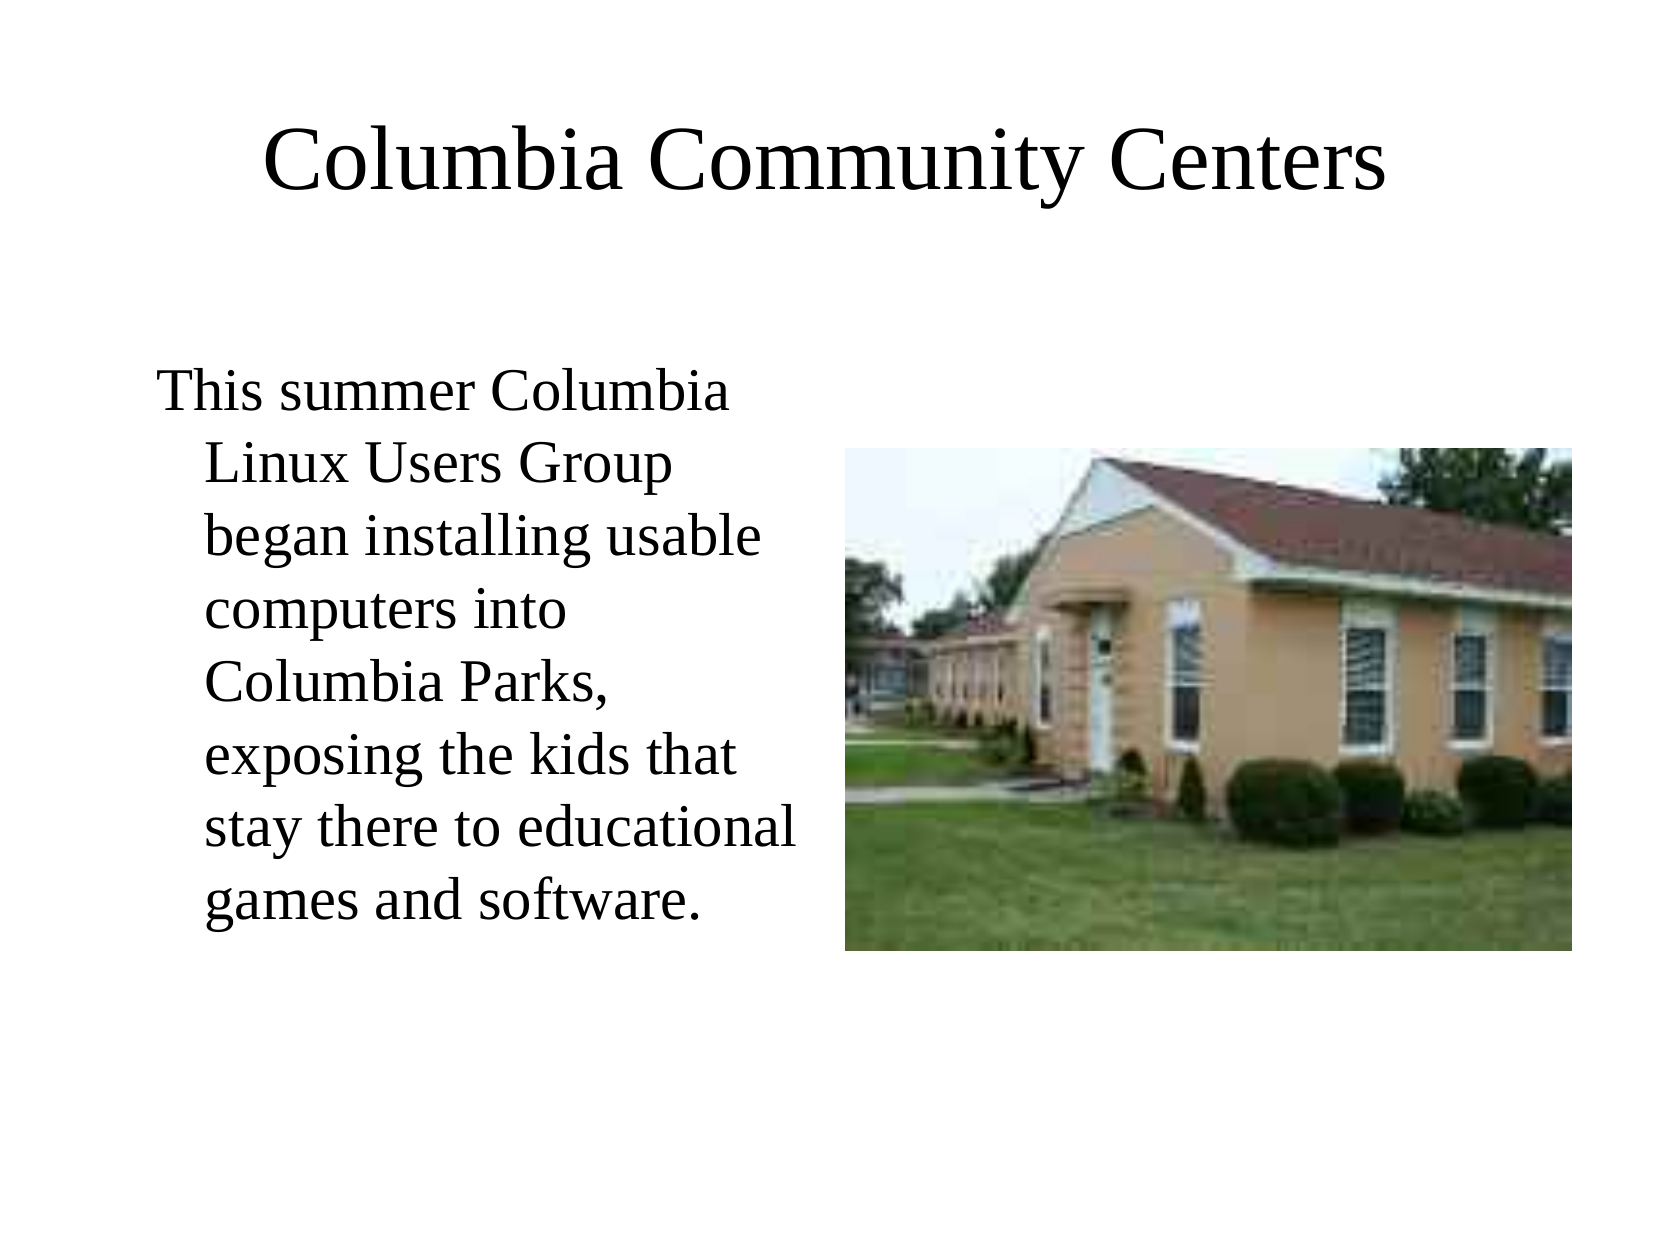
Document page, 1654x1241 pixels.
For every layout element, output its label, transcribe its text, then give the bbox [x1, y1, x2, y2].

picture [845, 448, 1572, 951]
title Columbia Community Centers [82, 49, 1571, 257]
list This summer Columbia Linux Users Group began installing usable computers into Columbia Parks, exposing the kids that stay there to educational games and software. [75, 349, 802, 960]
